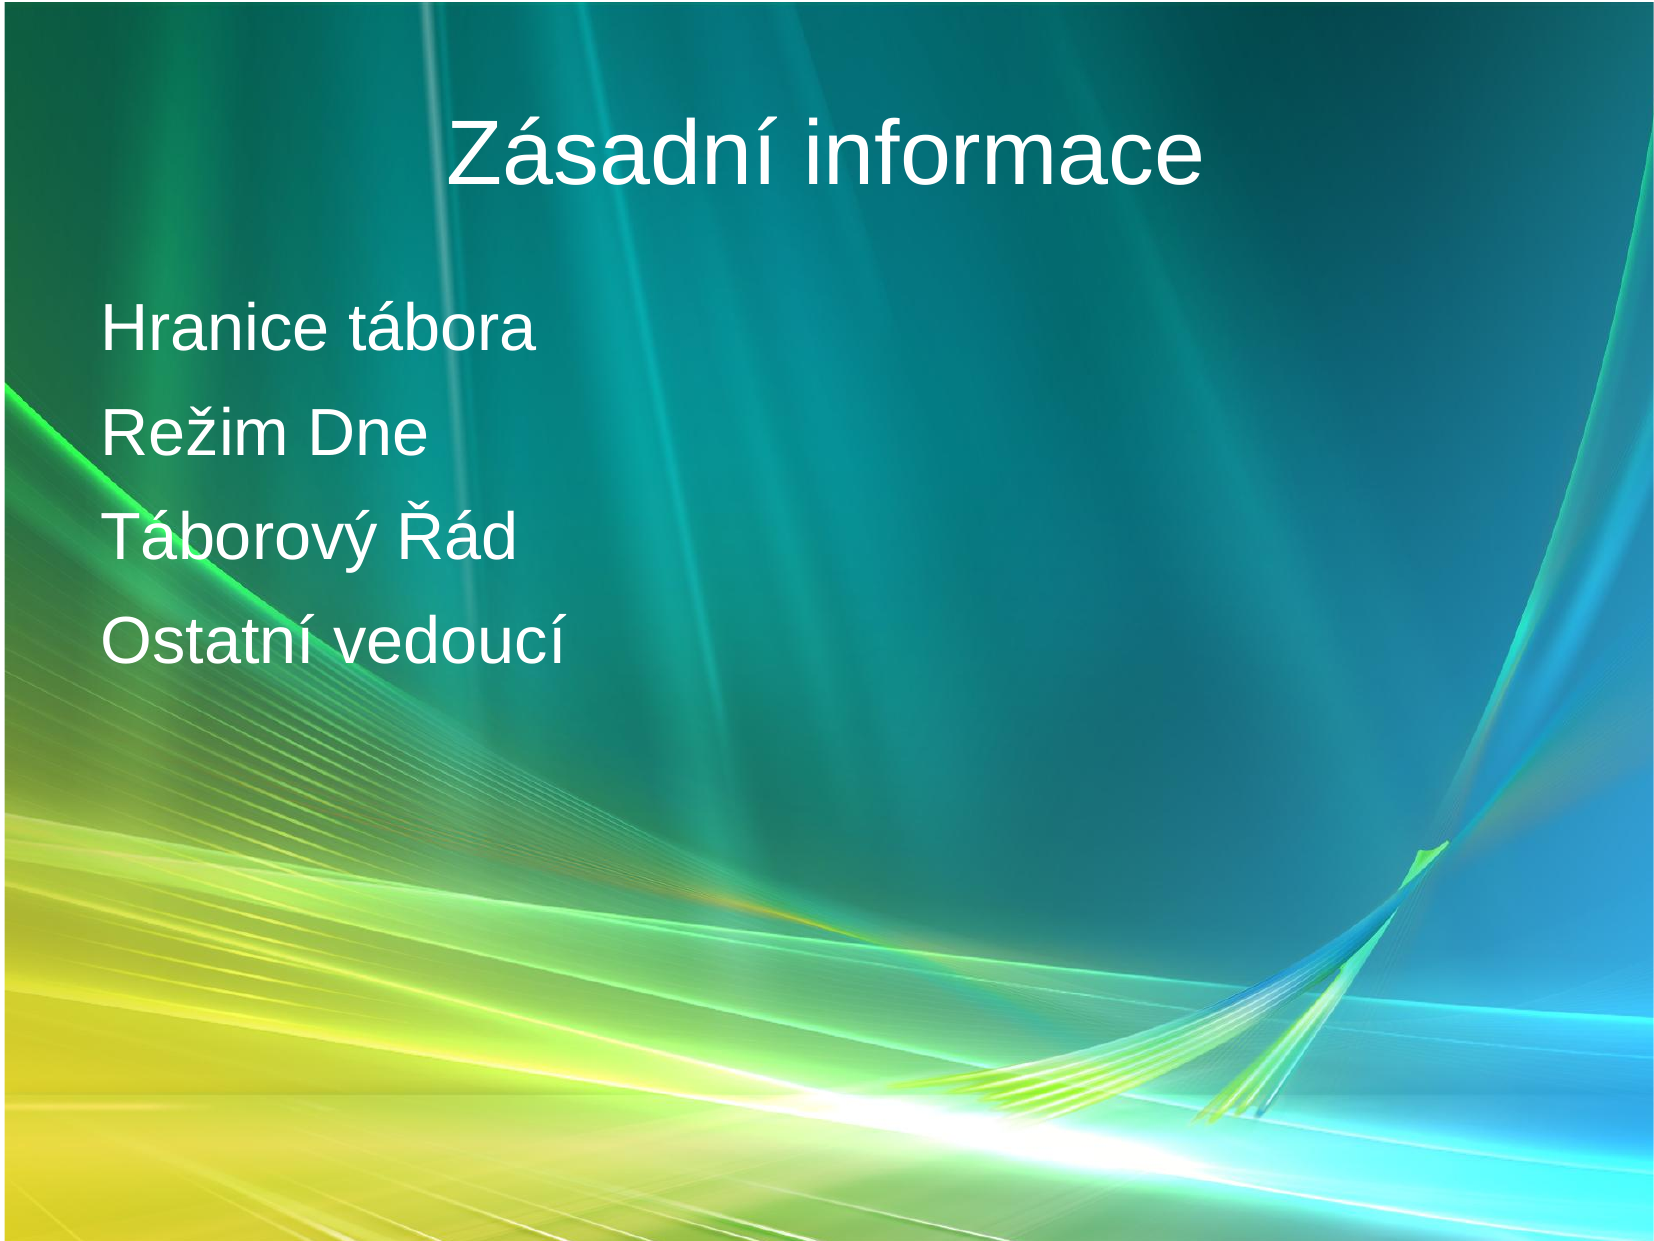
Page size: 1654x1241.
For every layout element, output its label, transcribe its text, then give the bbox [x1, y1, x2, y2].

list Hranice tábora Režim Dne Táborový Řád Ostatní vedoucí [82, 290, 1571, 1109]
picture [4, 2, 1654, 1241]
title Zásadní informace [82, 49, 1571, 257]
